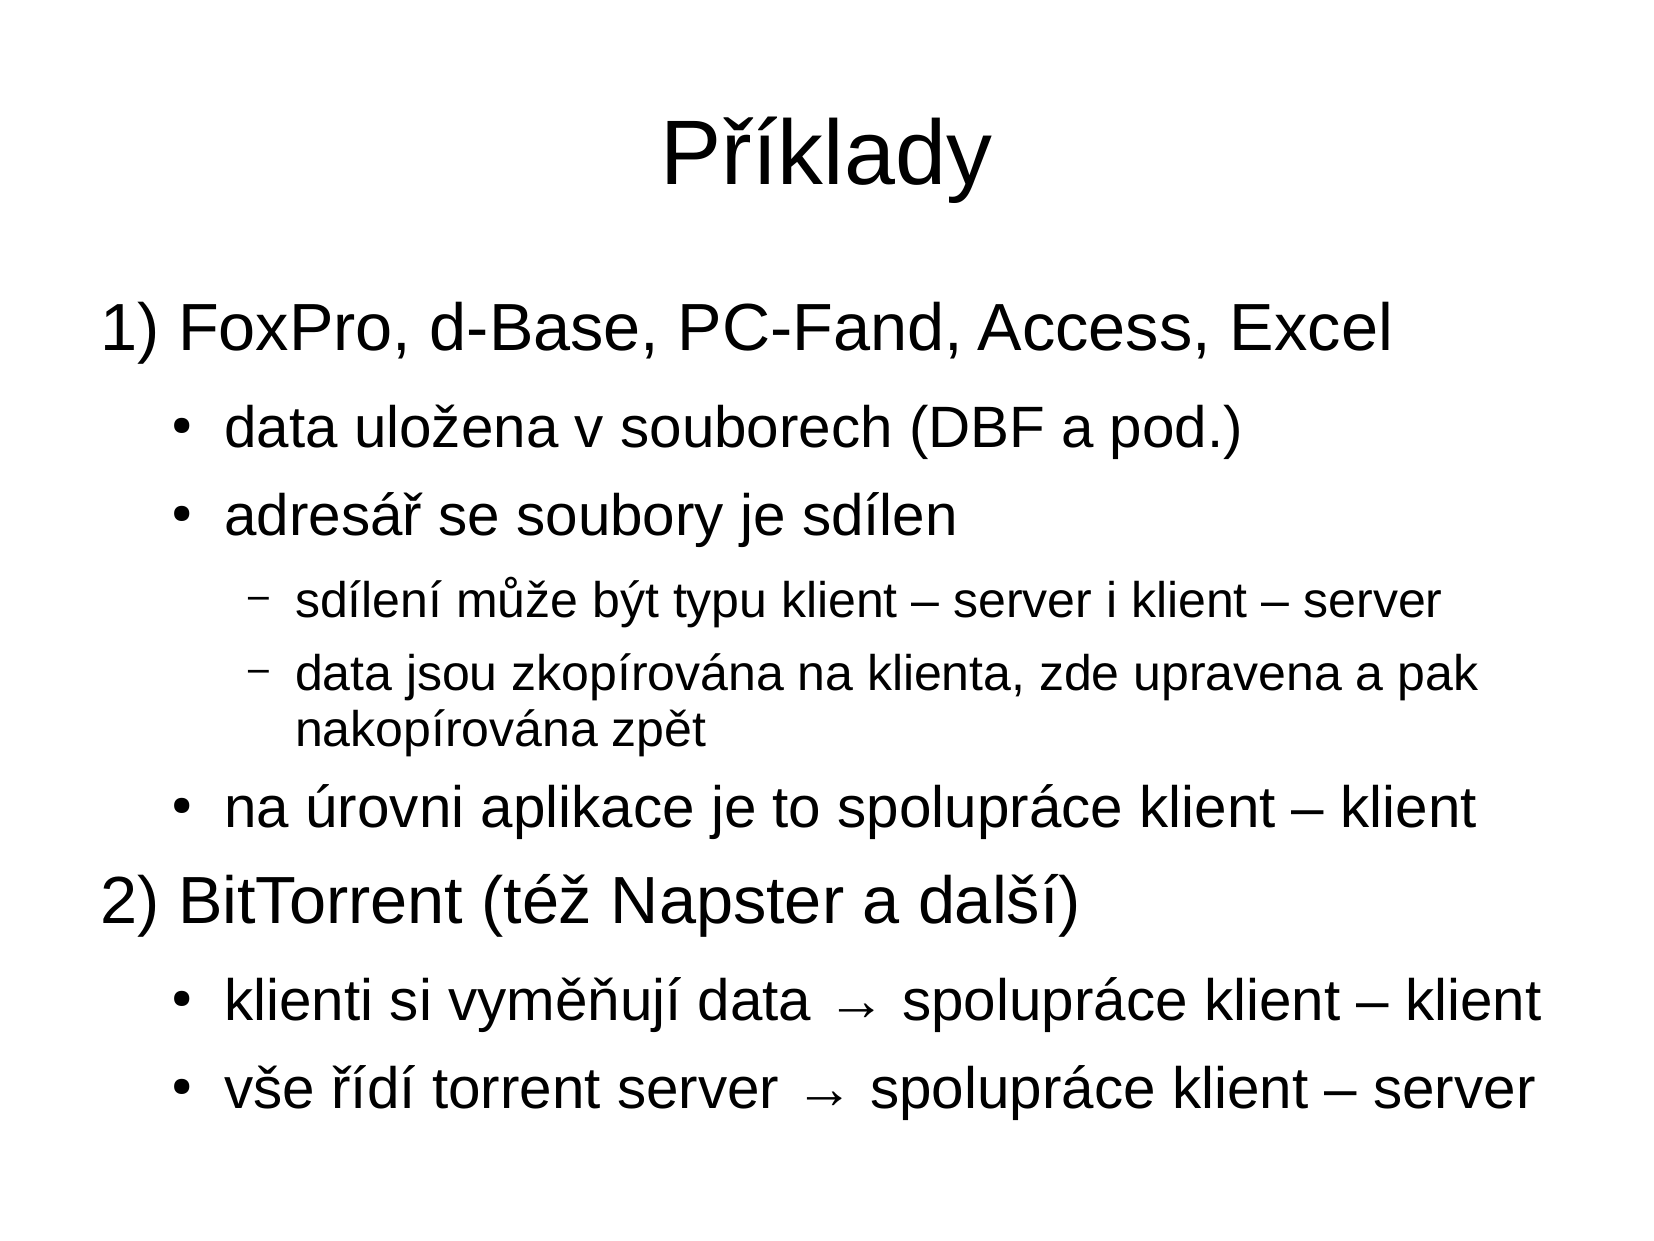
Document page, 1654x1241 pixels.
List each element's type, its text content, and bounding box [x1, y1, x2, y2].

list FoxPro, d-Base, PC-Fand, Access, Excel data uložena v souborech (DBF a pod.) adresář se soubory je sdílen sdílení může být typu klient – server i klient – server data jsou zkopírována na klienta, zde upravena a pak nakopírována zpět na úrovni aplikace je to spolupráce klient – klient BitTorrent (též Napster a další) klienti si vyměňují data → spolupráce klient – klient vše řídí torrent server → spolupráce klient – server [82, 290, 1571, 1109]
title Příklady [82, 56, 1571, 250]
